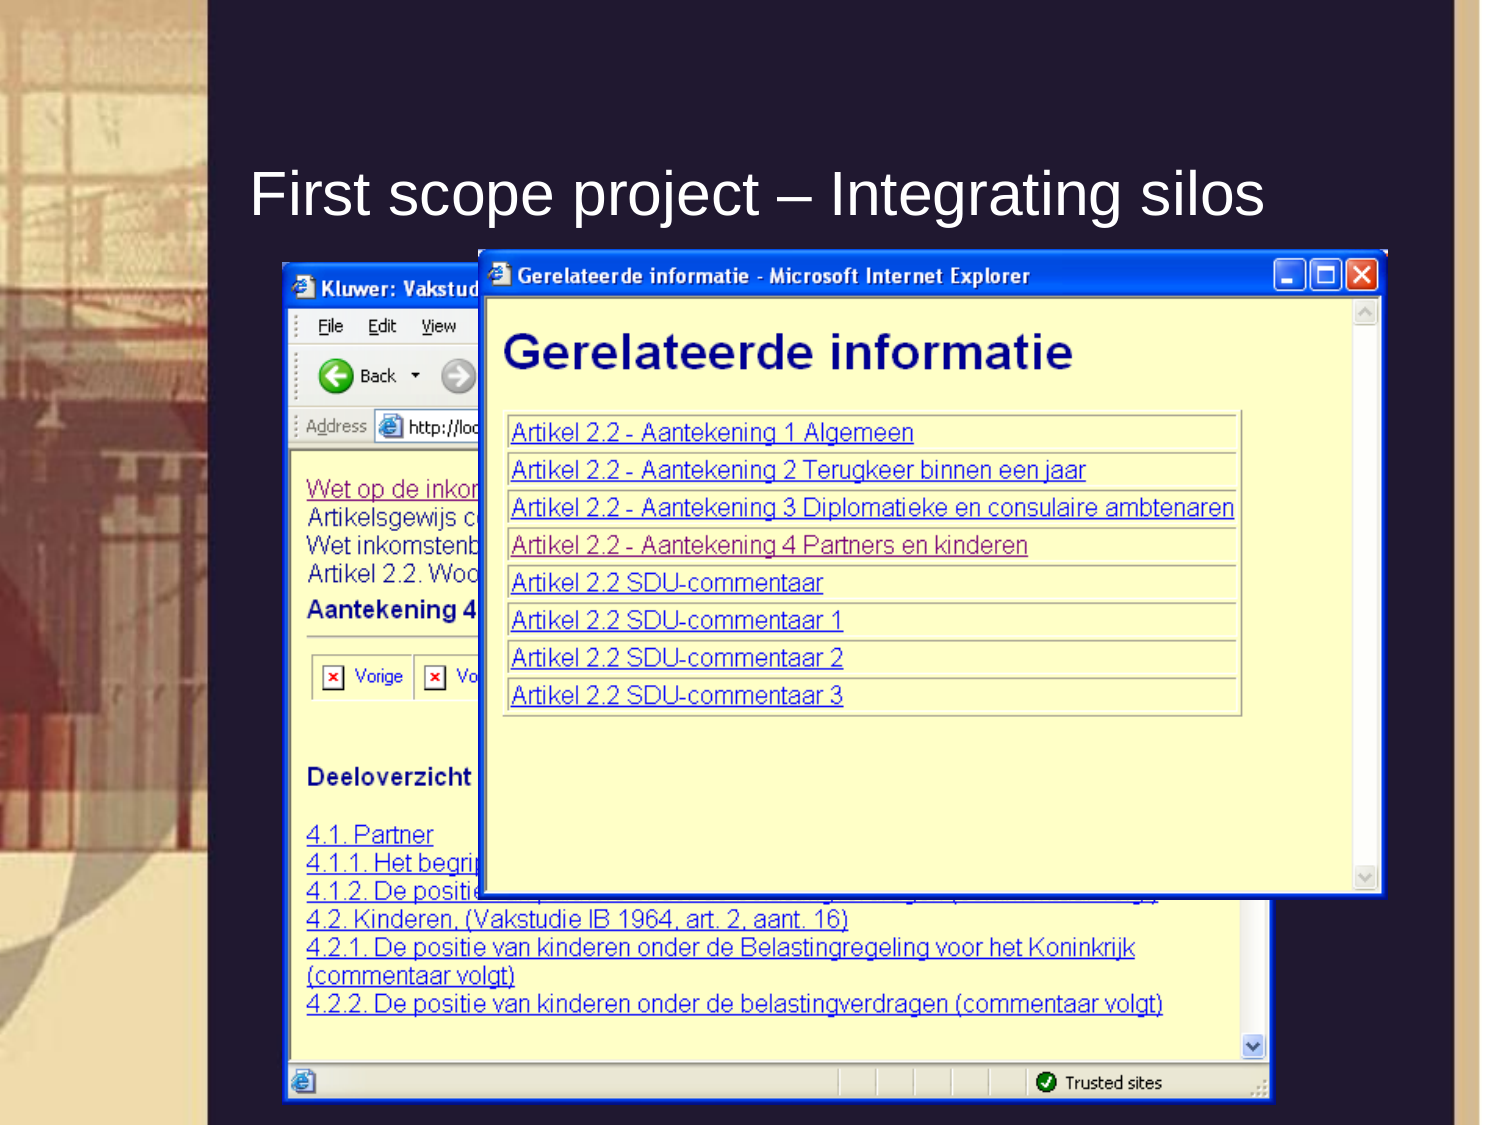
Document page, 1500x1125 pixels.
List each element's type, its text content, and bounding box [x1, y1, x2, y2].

picture [0, 0, 1500, 1125]
title First scope project – Integrating silos [249, 99, 1387, 288]
